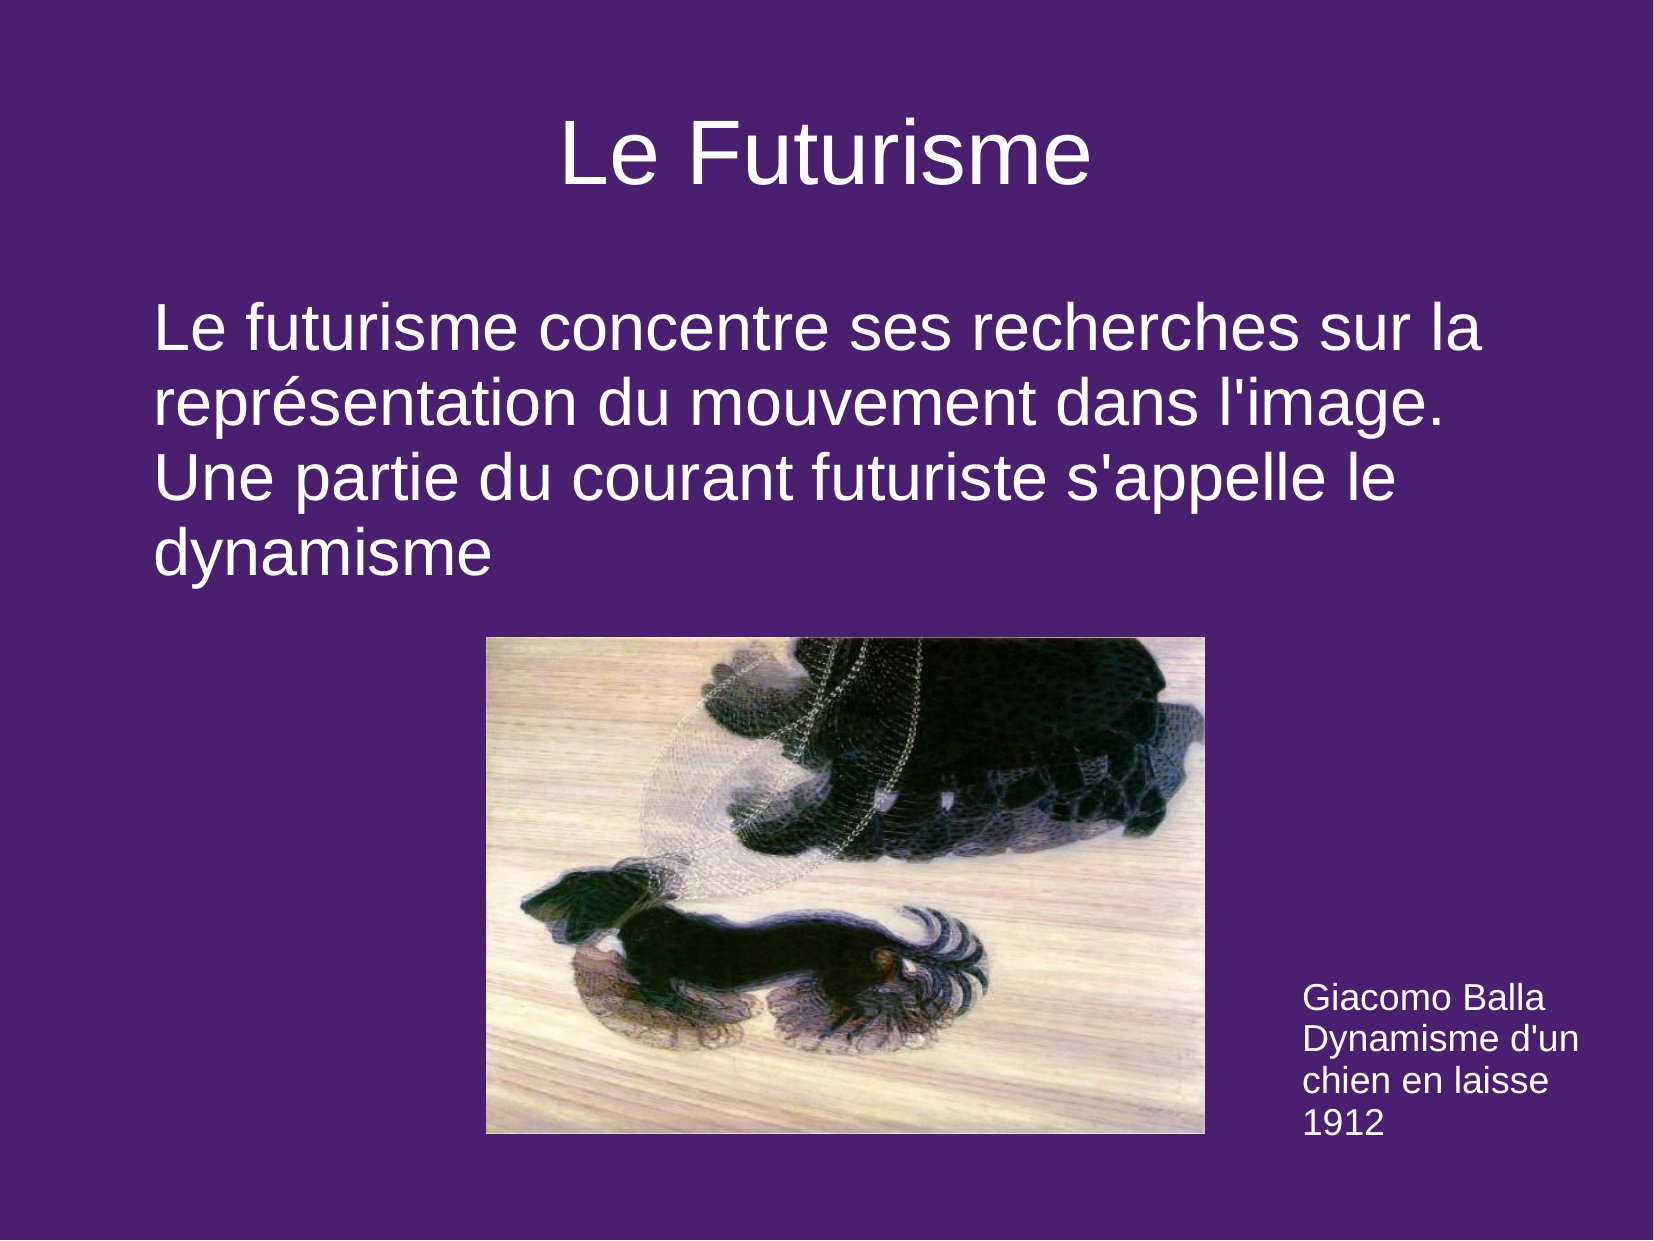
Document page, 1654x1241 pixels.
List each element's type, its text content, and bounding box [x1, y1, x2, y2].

title Le Futurisme [82, 49, 1571, 257]
list Le futurisme concentre ses recherches sur la représentation du mouvement dans l'image. Une partie du courant futuriste s'appelle le dynamisme [82, 290, 1571, 1010]
picture [486, 637, 1205, 1134]
text_box Giacomo Balla Dynamisme d'un chien en laisse 1912 [1287, 968, 1607, 1152]
